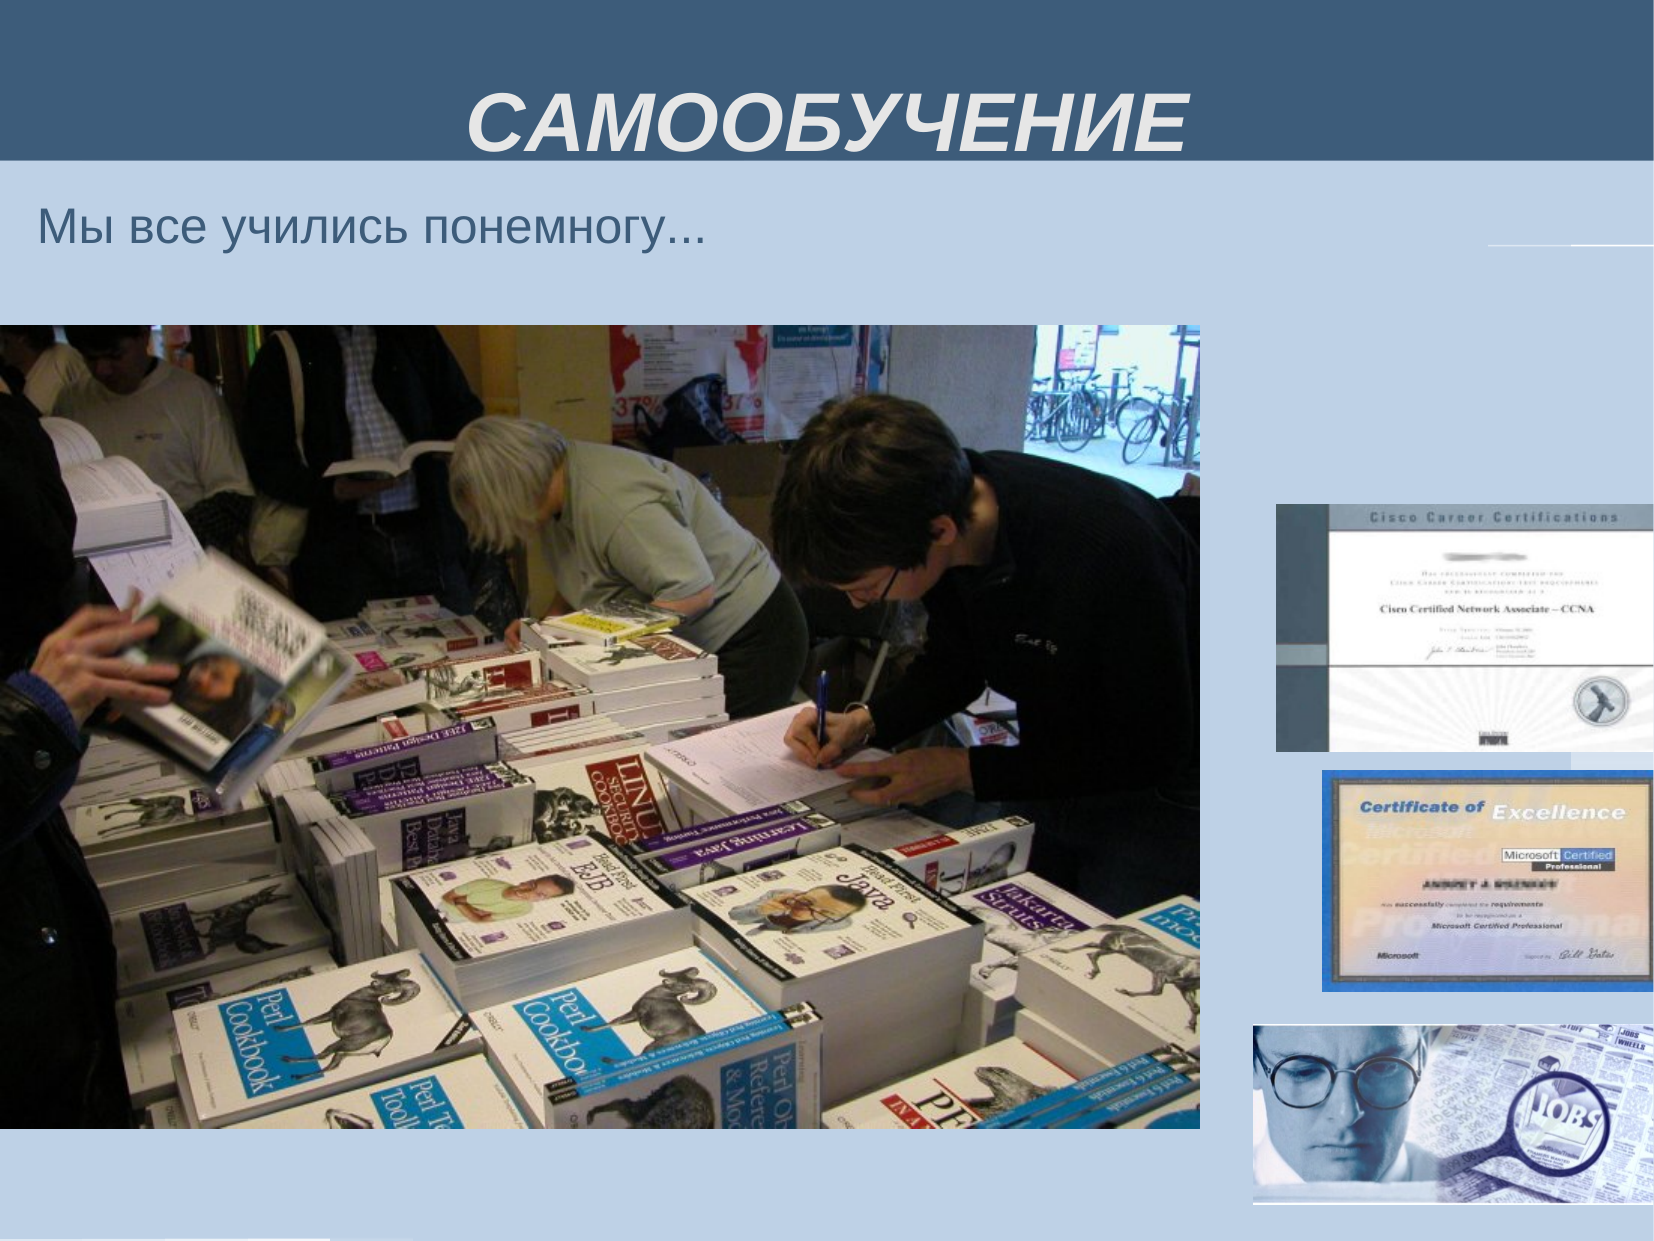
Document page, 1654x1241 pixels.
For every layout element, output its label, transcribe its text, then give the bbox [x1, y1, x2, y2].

title САМООБУЧЕНИЕ [121, 19, 1534, 197]
picture [0, 0, 1654, 1241]
list Мы все учились понемногу... [25, 197, 1599, 384]
